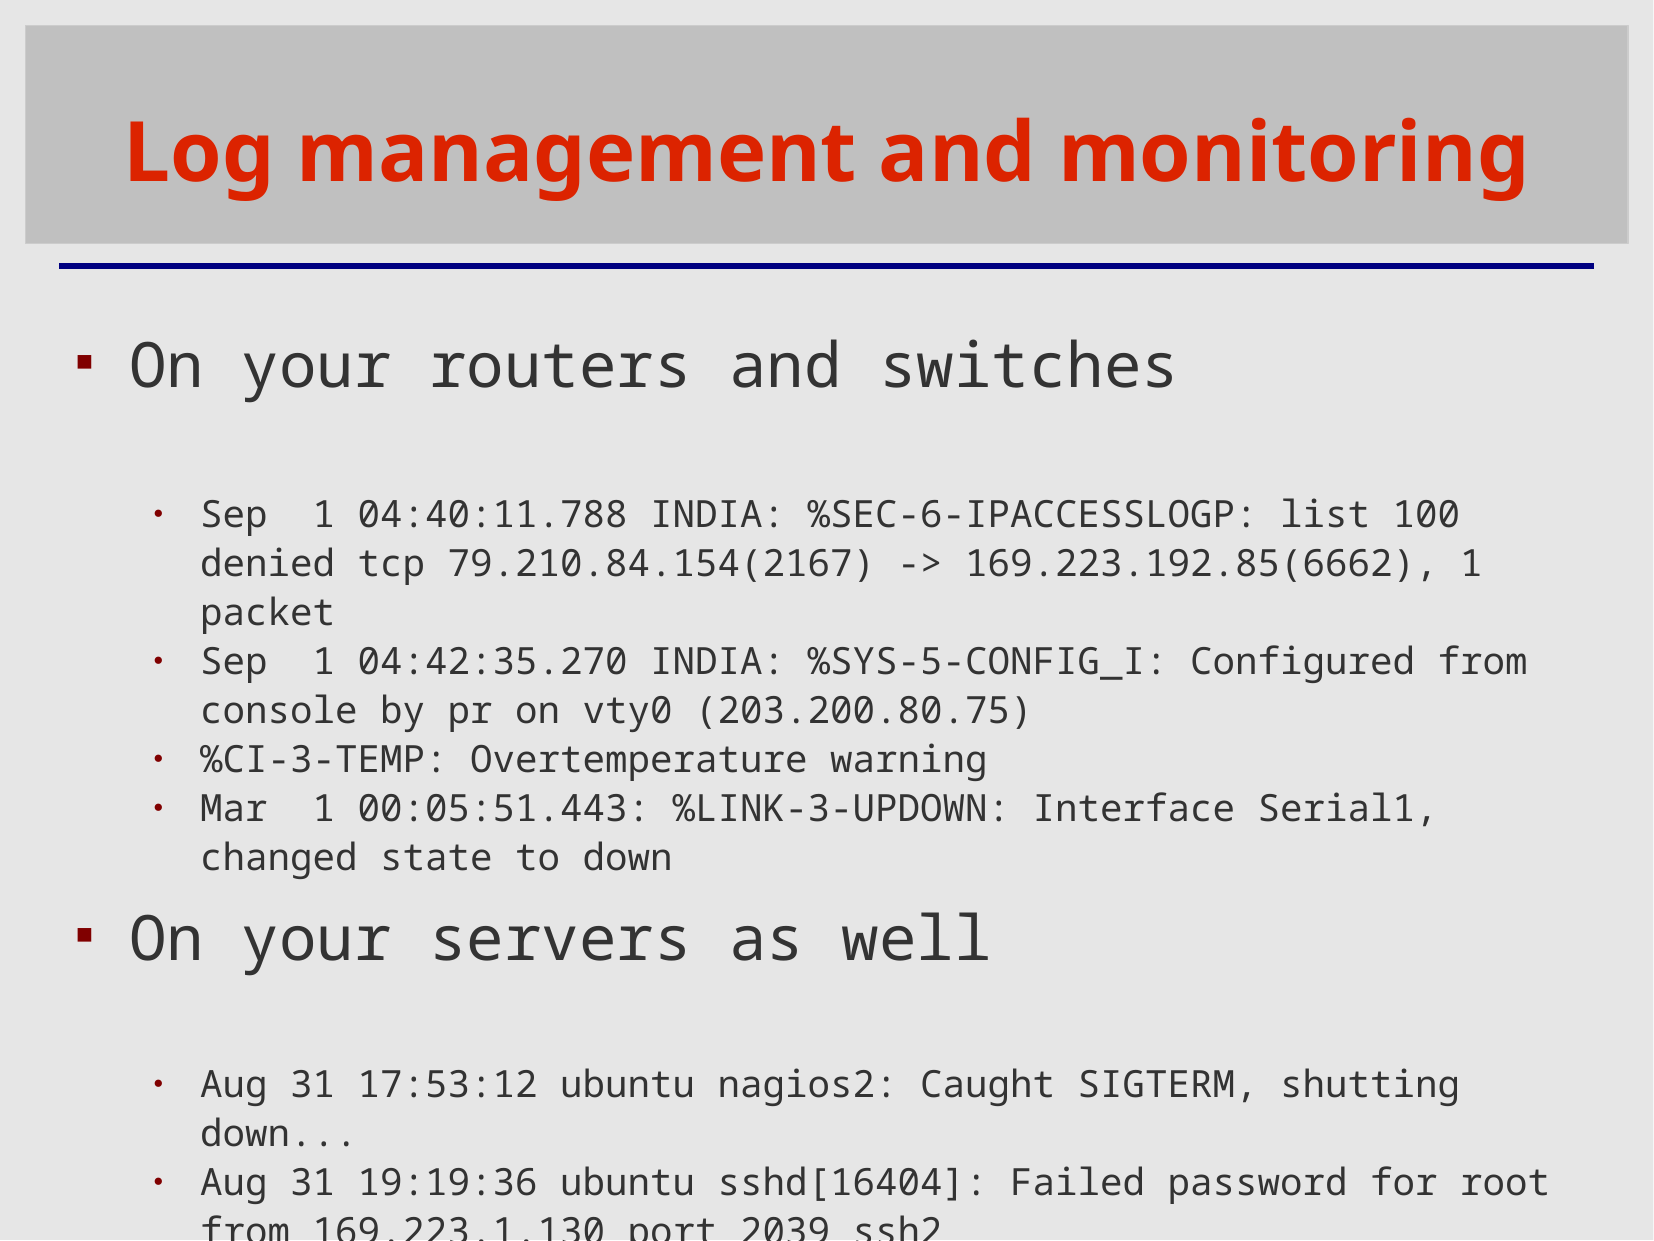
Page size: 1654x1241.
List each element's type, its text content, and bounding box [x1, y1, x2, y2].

title Log management and monitoring [121, 46, 1534, 253]
list On your routers and switches Sep 1 04:40:11.788 INDIA: %SEC-6-IPACCESSLOGP: list 100 denied tcp 79.210.84.154(2167) -> 169.223.192.85(6662), 1 packet Sep 1 04:42:35.270 INDIA: %SYS-5-CONFIG_I: Configured from console by pr on vty0 (203.200.80.75) %CI-3-TEMP: Overtemperature warning Mar 1 00:05:51.443: %LINK-3-UPDOWN: Interface Serial1, changed state to down On your servers as well Aug 31 17:53:12 ubuntu nagios2: Caught SIGTERM, shutting down... Aug 31 19:19:36 ubuntu sshd[16404]: Failed password for root from 169.223.1.130 port 2039 ssh2 [59, 322, 1594, 1135]
